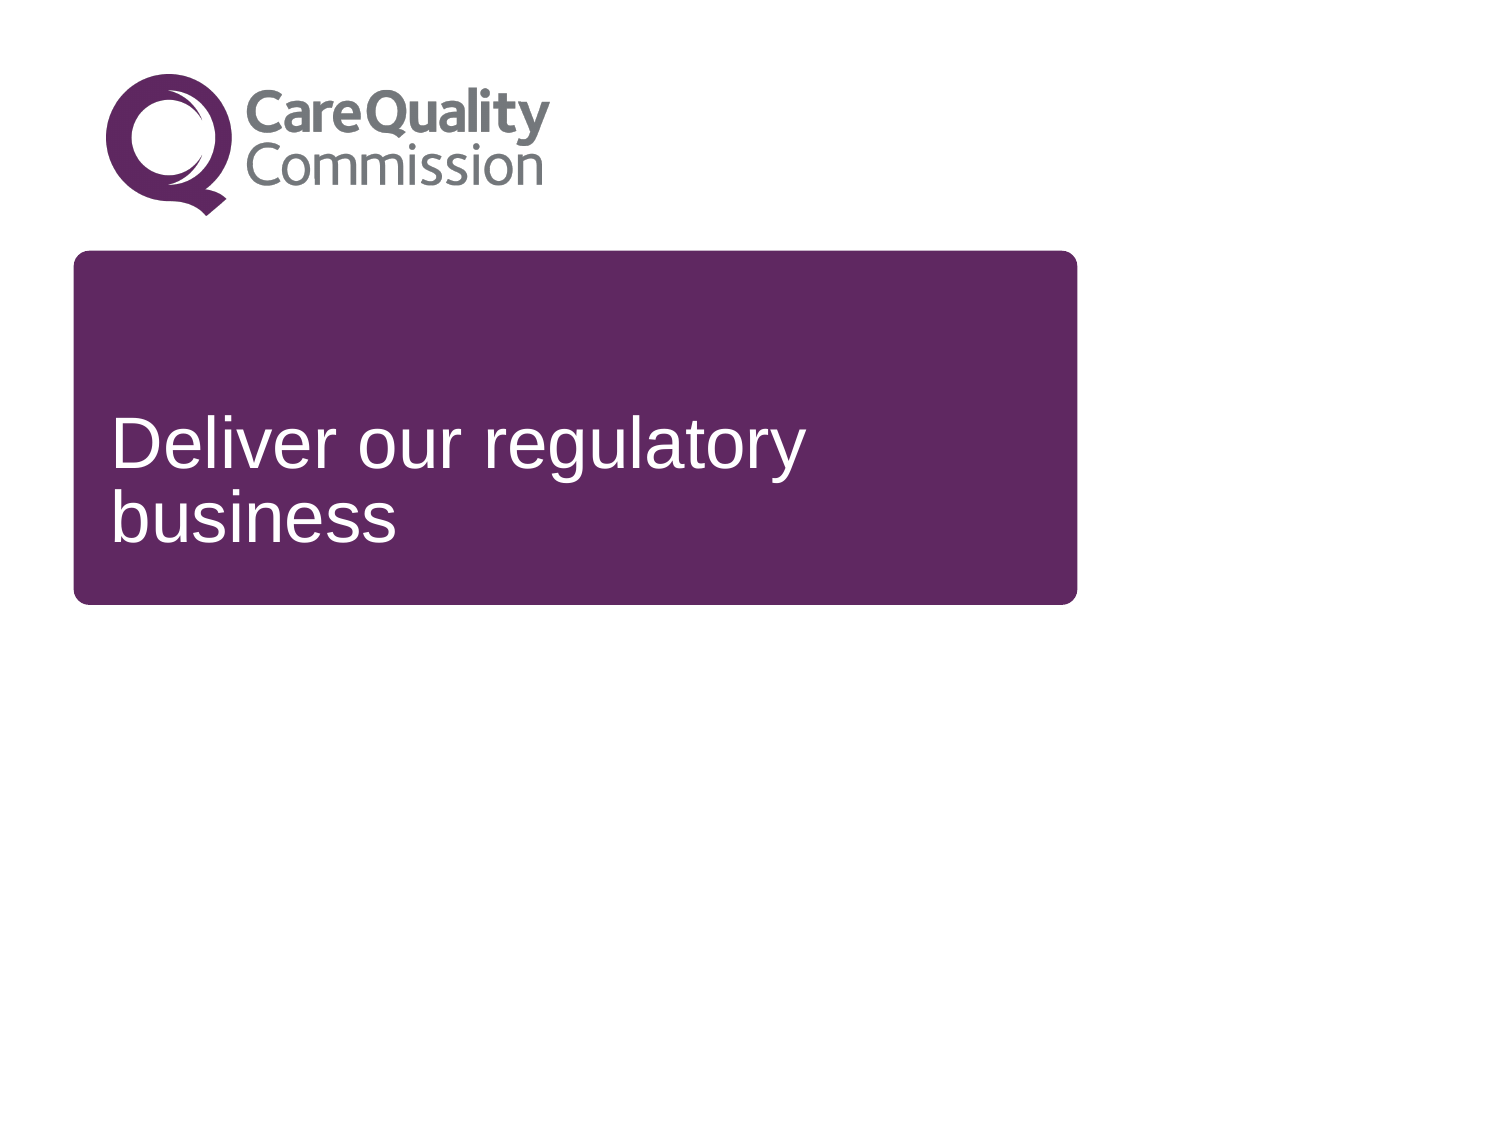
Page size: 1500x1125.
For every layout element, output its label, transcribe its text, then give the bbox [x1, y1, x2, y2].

title Deliver our regulatory business [110, 408, 1049, 572]
